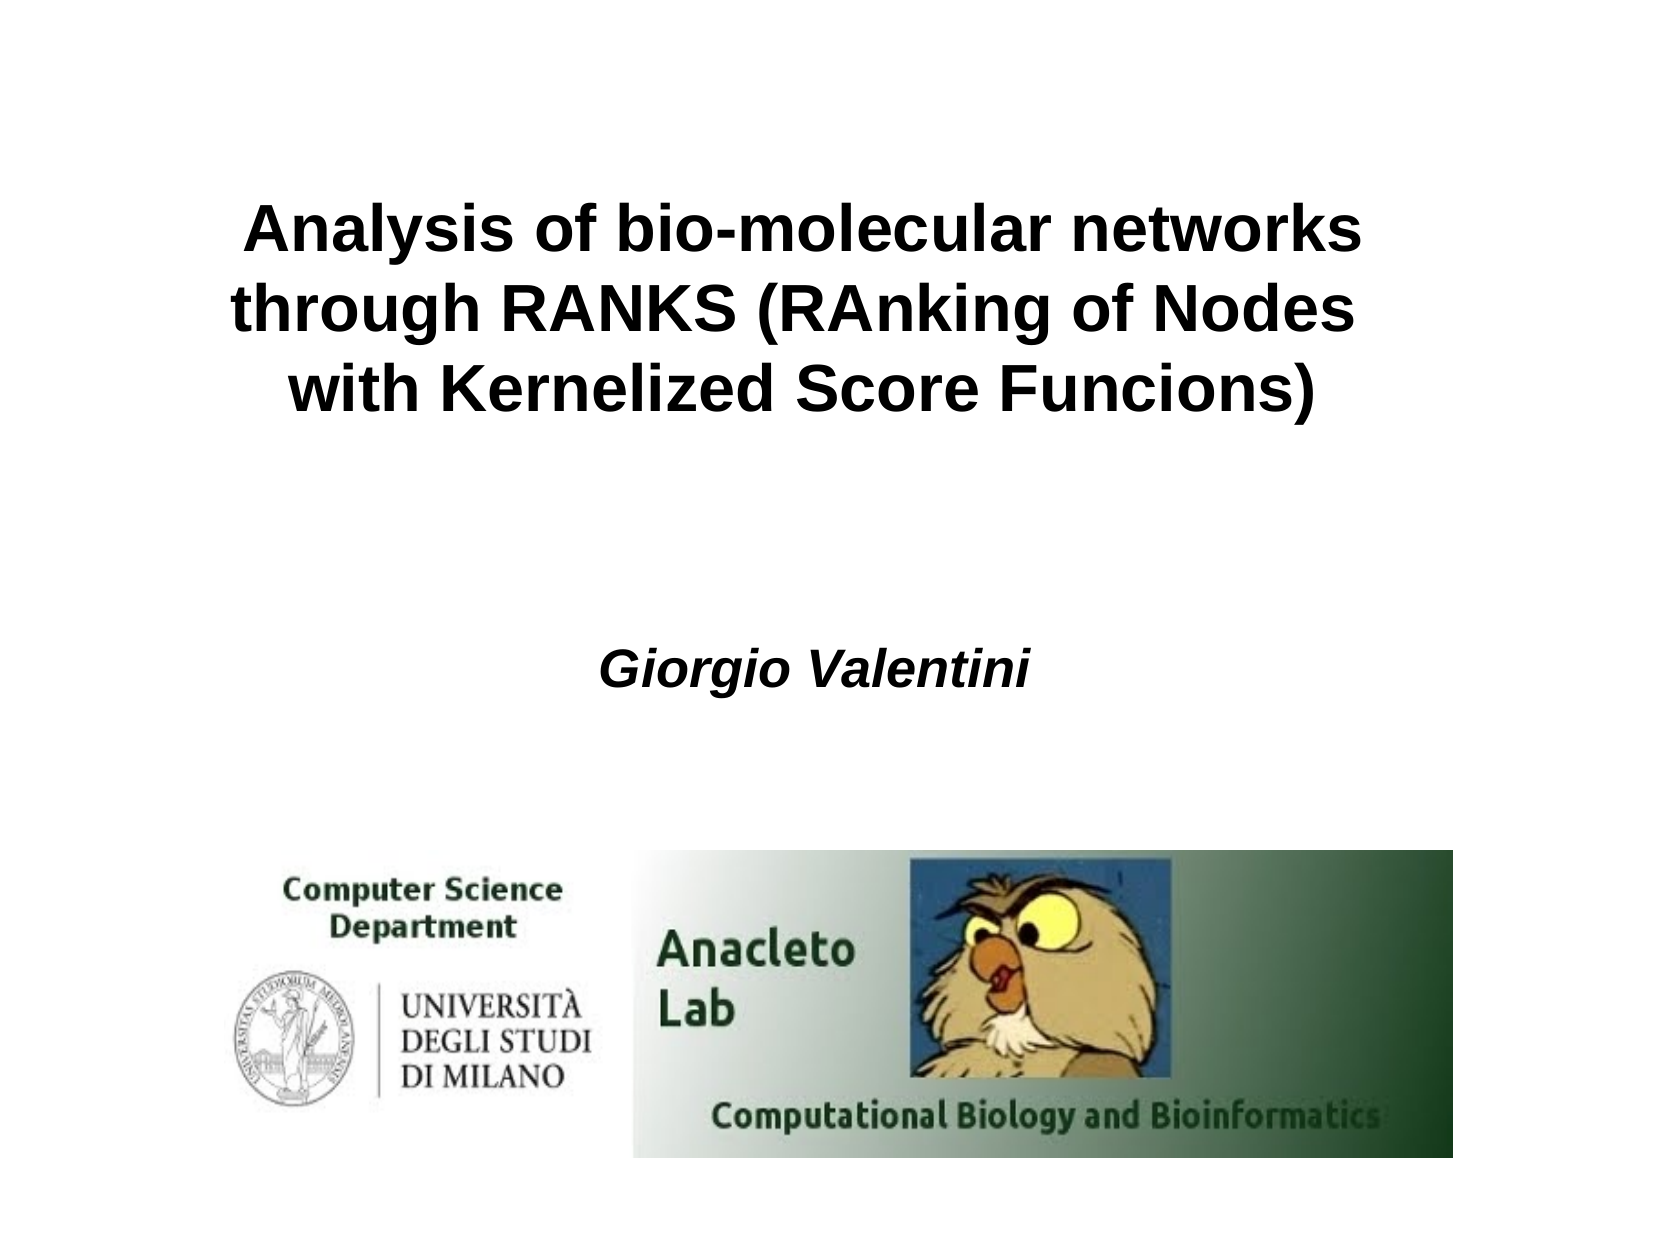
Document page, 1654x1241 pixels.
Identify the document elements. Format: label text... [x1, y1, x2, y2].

text_box Analysis of bio-molecular networks through RANKS (RAnking of Nodes with Kernelized Score Funcions) [135, 125, 1471, 485]
text_box Giorgio Valentini [177, 539, 1453, 792]
picture [224, 850, 1453, 1158]
